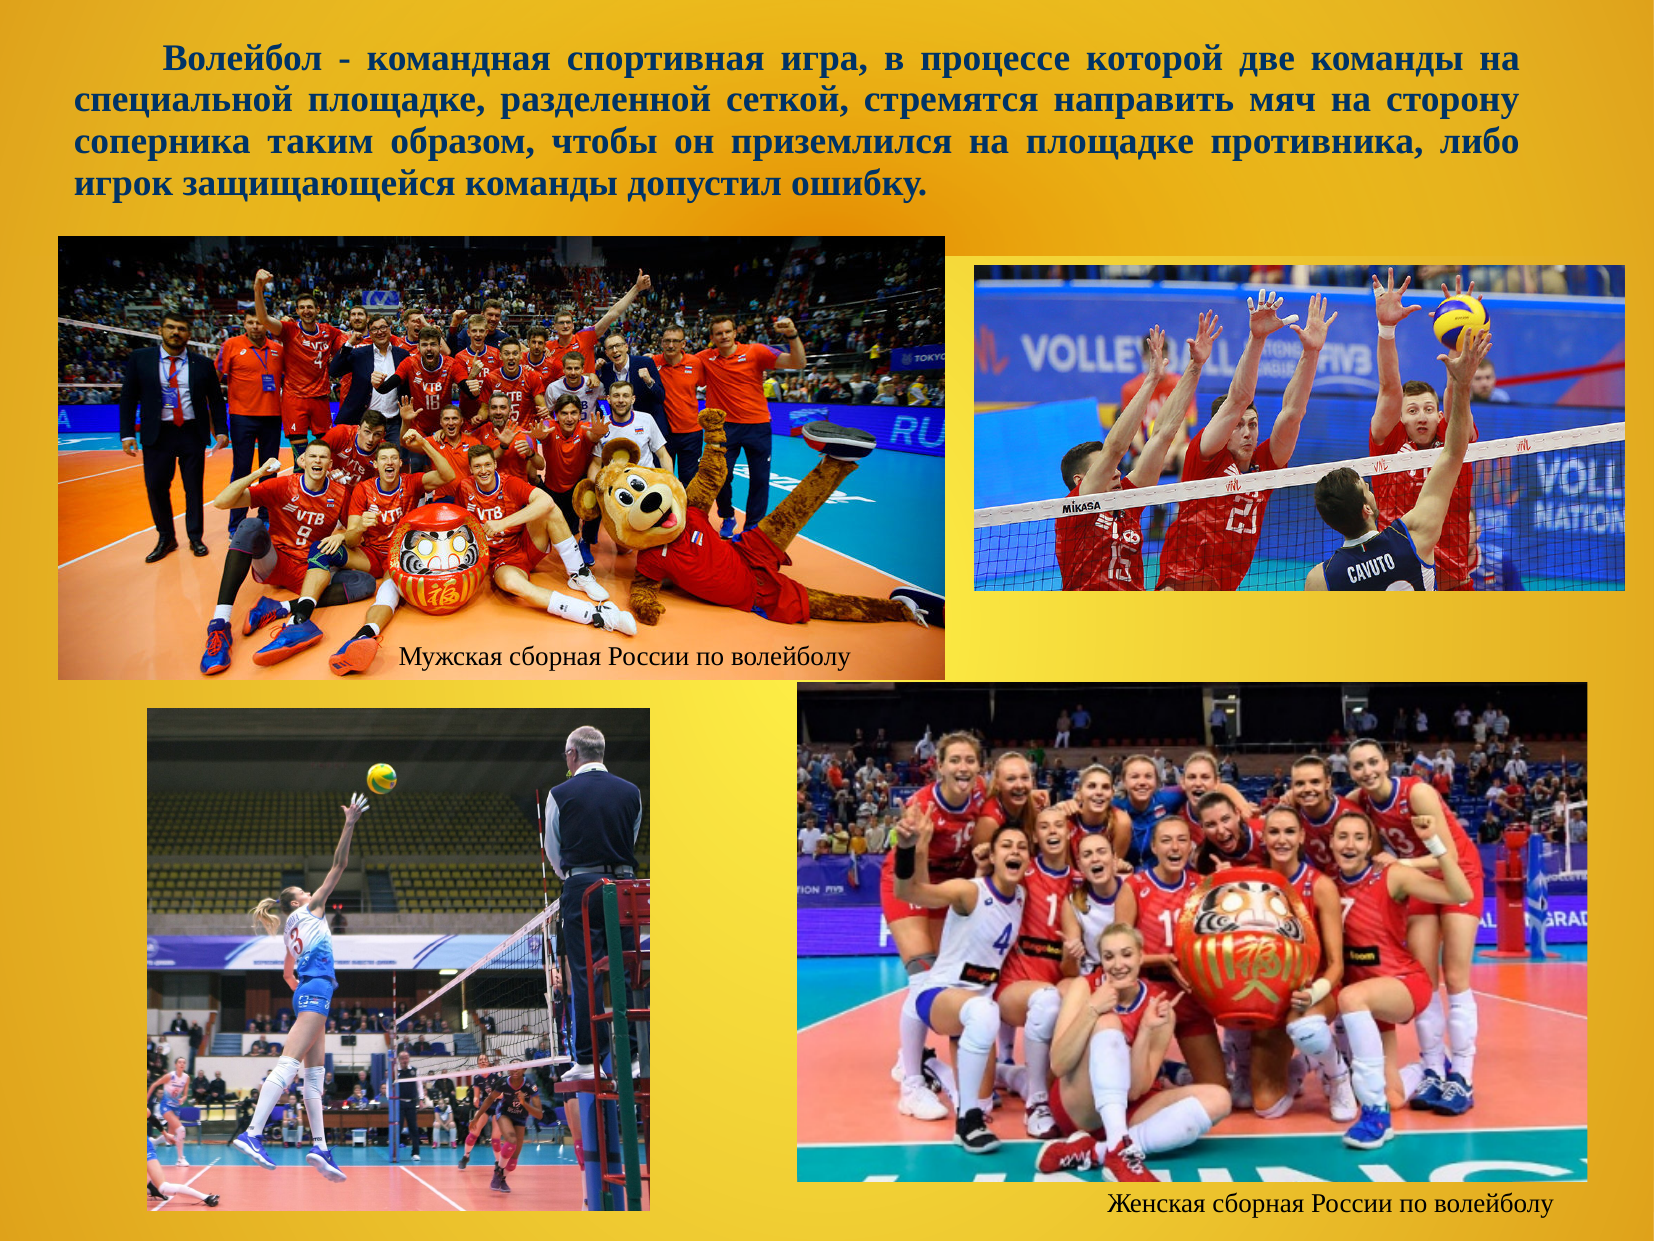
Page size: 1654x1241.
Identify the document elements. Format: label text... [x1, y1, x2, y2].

picture [974, 265, 1625, 591]
picture [797, 682, 1588, 1182]
picture [147, 708, 650, 1211]
text_box Мужская сборная России по волейболу [383, 633, 886, 680]
text_box Женская сборная России по волейболу [1092, 1181, 1595, 1227]
text_box Волейбол - командная спортивная игра, в процессе которой две команды на специальной площадке, разделенной сеткой, стремятся направить мяч на сторону соперника таким образом, чтобы он приземлился на площадке противника, либо игрок защищающейся команды допустил ошибку. [59, 29, 1536, 215]
picture [58, 236, 945, 680]
